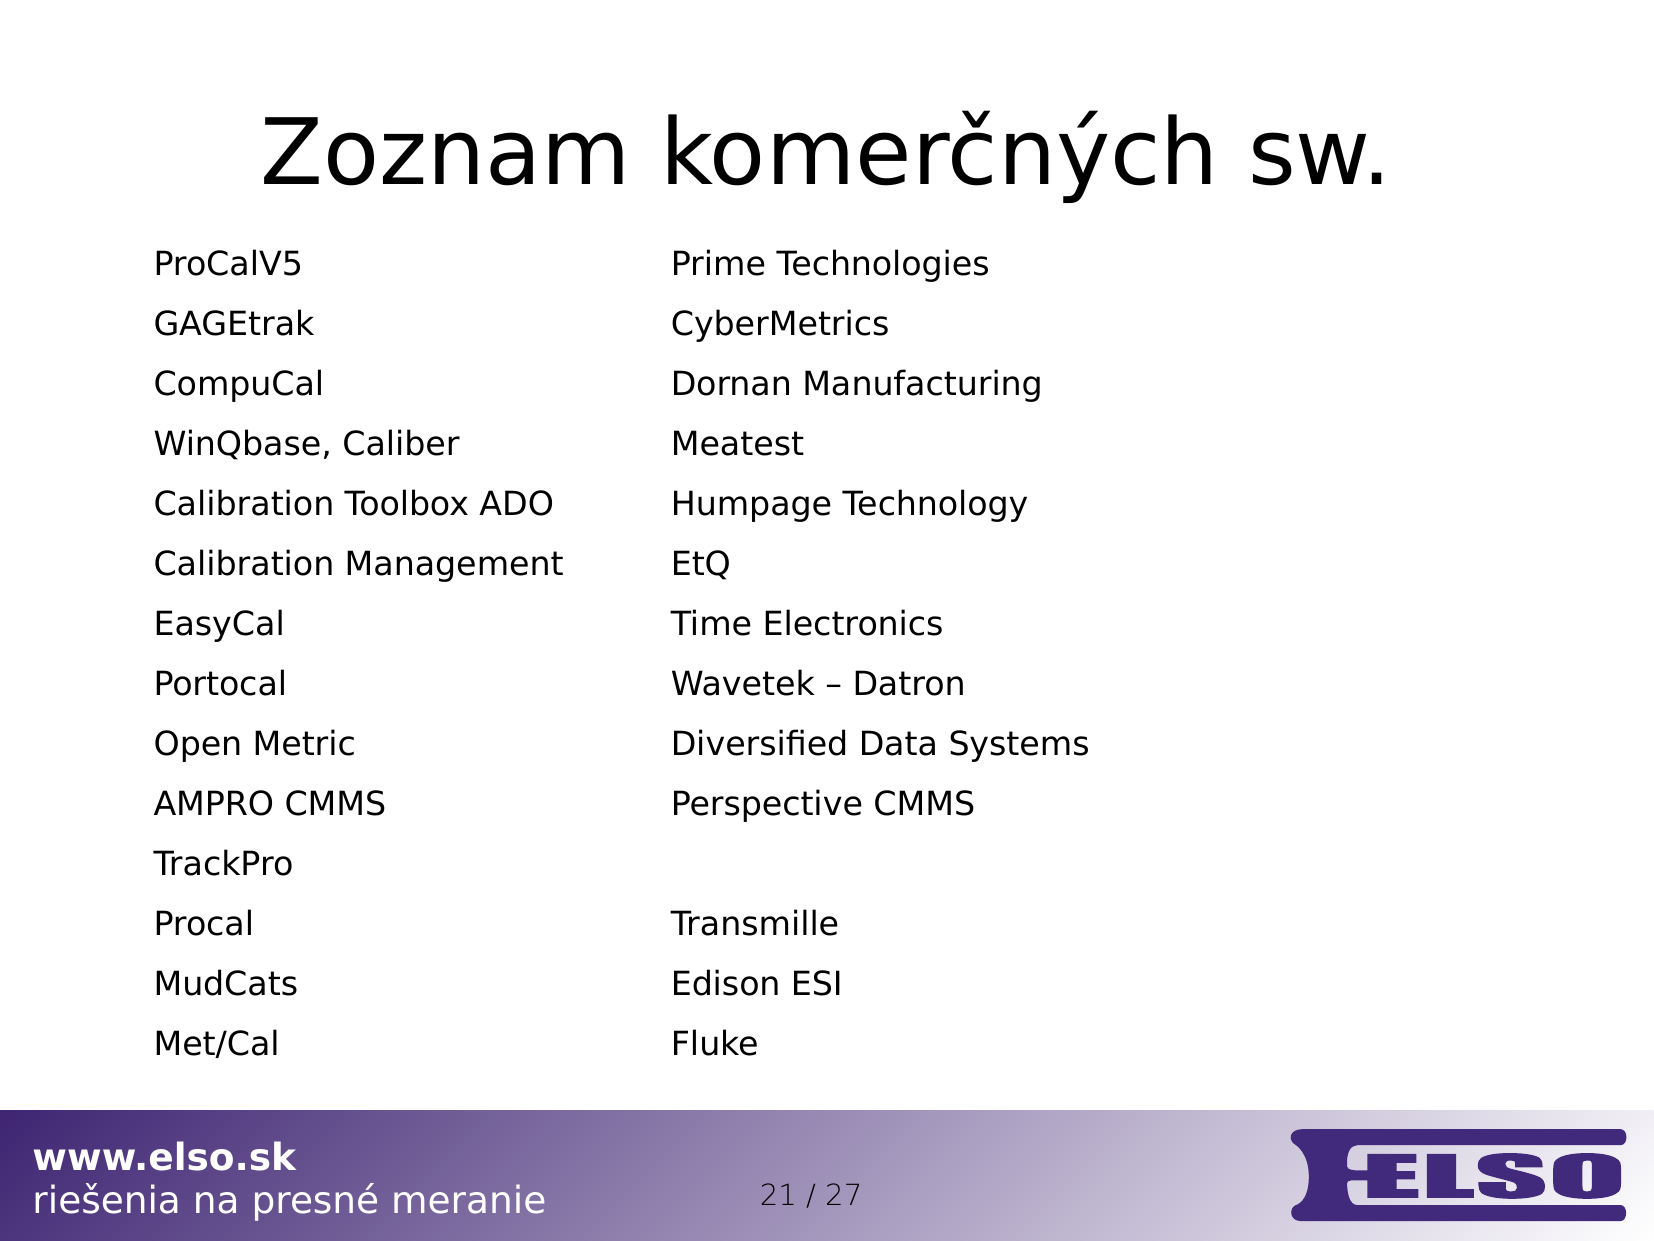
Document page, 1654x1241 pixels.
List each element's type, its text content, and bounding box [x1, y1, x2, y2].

title Zoznam komerčných sw. [82, 49, 1571, 257]
list ProCalV5 Prime Technologies GAGEtrak CyberMetrics CompuCal Dornan Manufacturing WinQbase, Caliber Meatest Calibration Toolbox ADO Humpage Technology Calibration Management EtQ EasyCal Time Electronics Portocal Wavetek – Datron Open Metric Diversified Data Systems AMPRO CMMS Perspective CMMS TrackPro Procal Transmille MudCats Edison ESI Met/Cal Fluke [153, 244, 1501, 1063]
